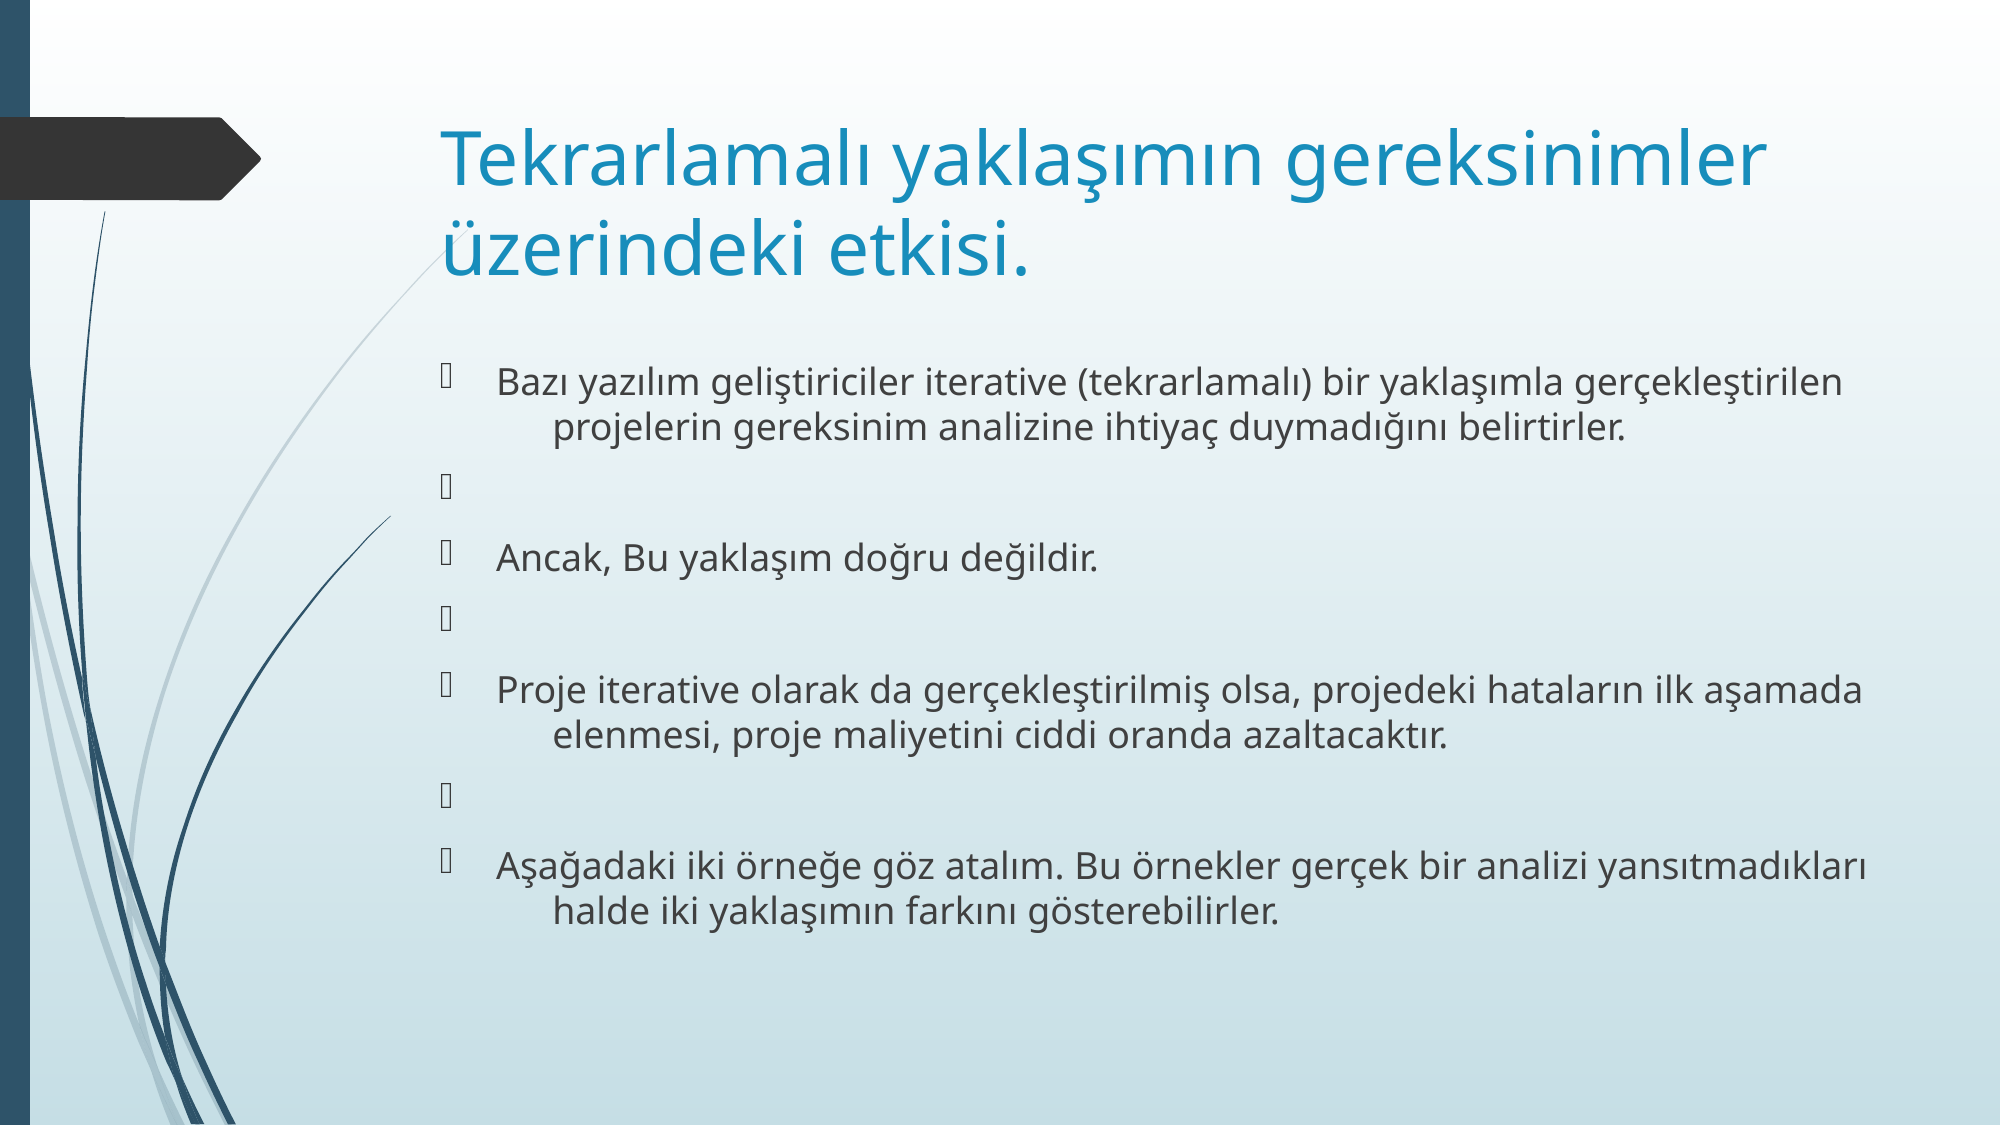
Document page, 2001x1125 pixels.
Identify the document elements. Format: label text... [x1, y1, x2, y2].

title Tekrarlamalı yaklaşımın gereksinimler üzerindeki etkisi. [425, 102, 1888, 313]
list Bazı yazılım geliştiriciler iterative (tekrarlamalı) bir yaklaşımla gerçekleştirilen projelerin gereksinim analizine ihtiyaç duymadığını belirtirler. Ancak, Bu yaklaşım doğru değildir. Proje iterative olarak da gerçekleştirilmiş olsa, projedeki hataların ilk aşamada elenmesi, proje maliyetini ciddi oranda azaltacaktır. Aşağadaki iki örneğe göz atalım. Bu örnekler gerçek bir analizi yansıtmadıkları halde iki yaklaşımın farkını gösterebilirler. [424, 350, 1888, 970]
